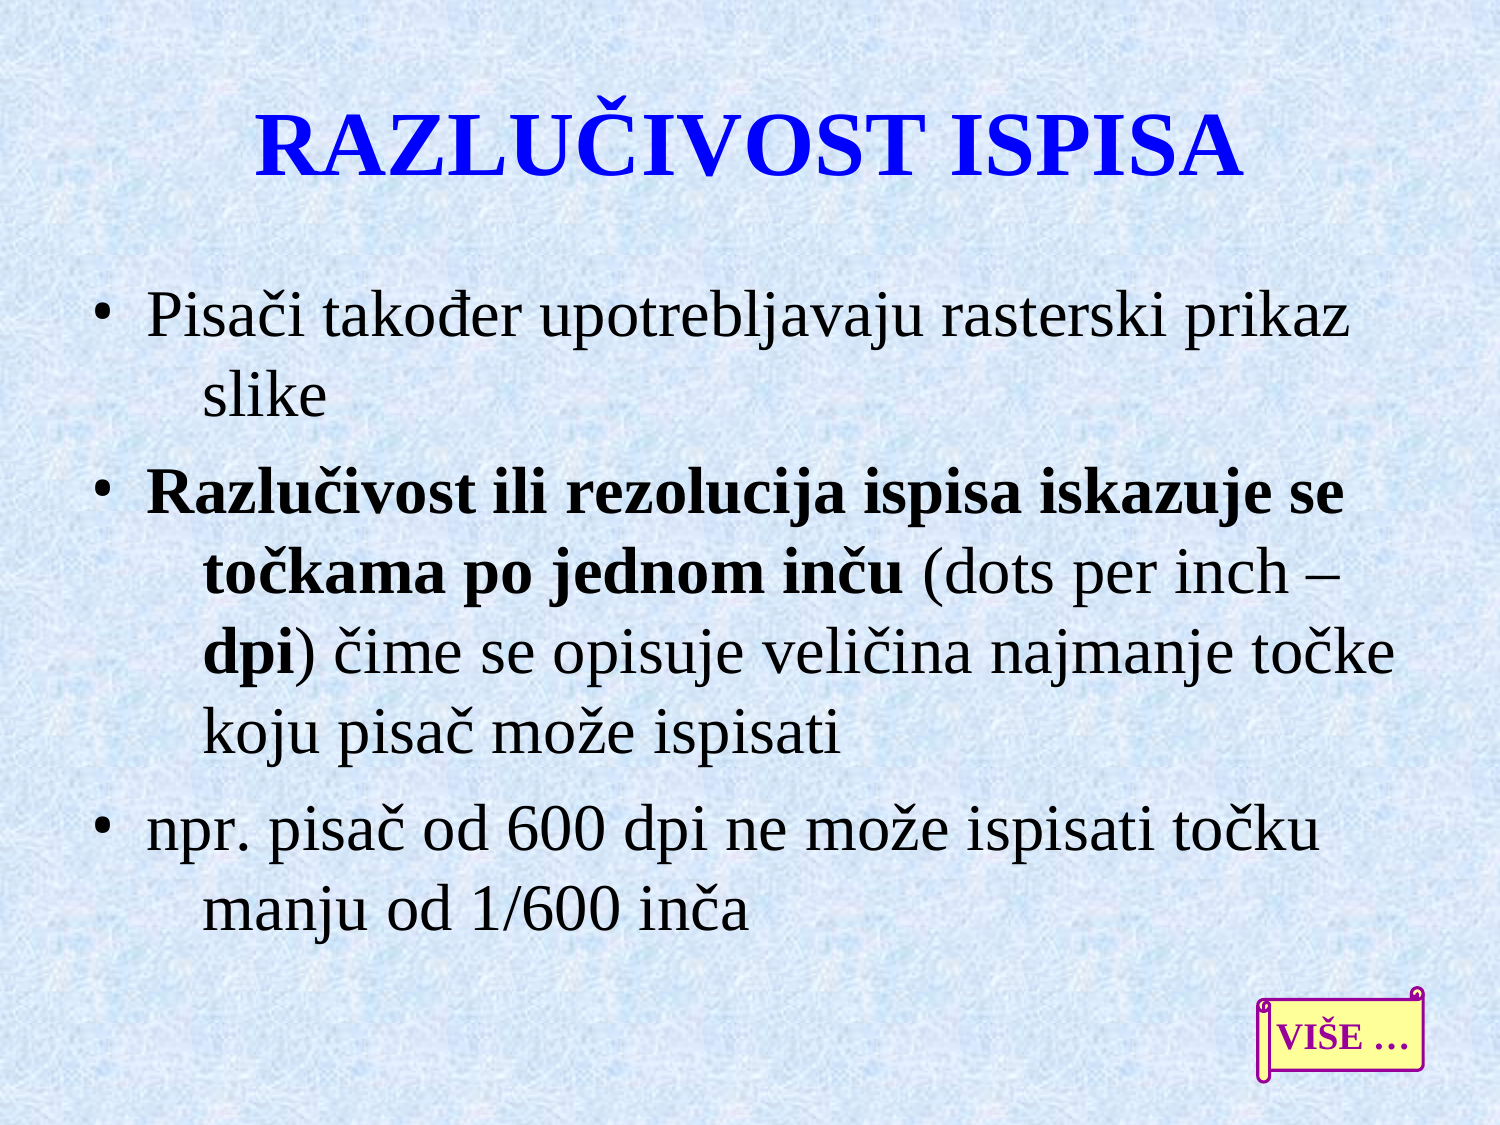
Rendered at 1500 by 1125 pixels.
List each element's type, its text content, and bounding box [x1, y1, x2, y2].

title RAZLUČIVOST ISPISA [75, 45, 1426, 233]
text_box VIŠE … [1257, 987, 1424, 1083]
list Pisači također upotrebljavaju rasterski prikaz slike Razlučivost ili rezolucija ispisa iskazuje se točkama po jednom inču (dots per inch – dpi) čime se opisuje veličina najmanje točke koju pisač može ispisati npr. pisač od 600 dpi ne može ispisati točku manju od 1/600 inča [75, 262, 1426, 1005]
